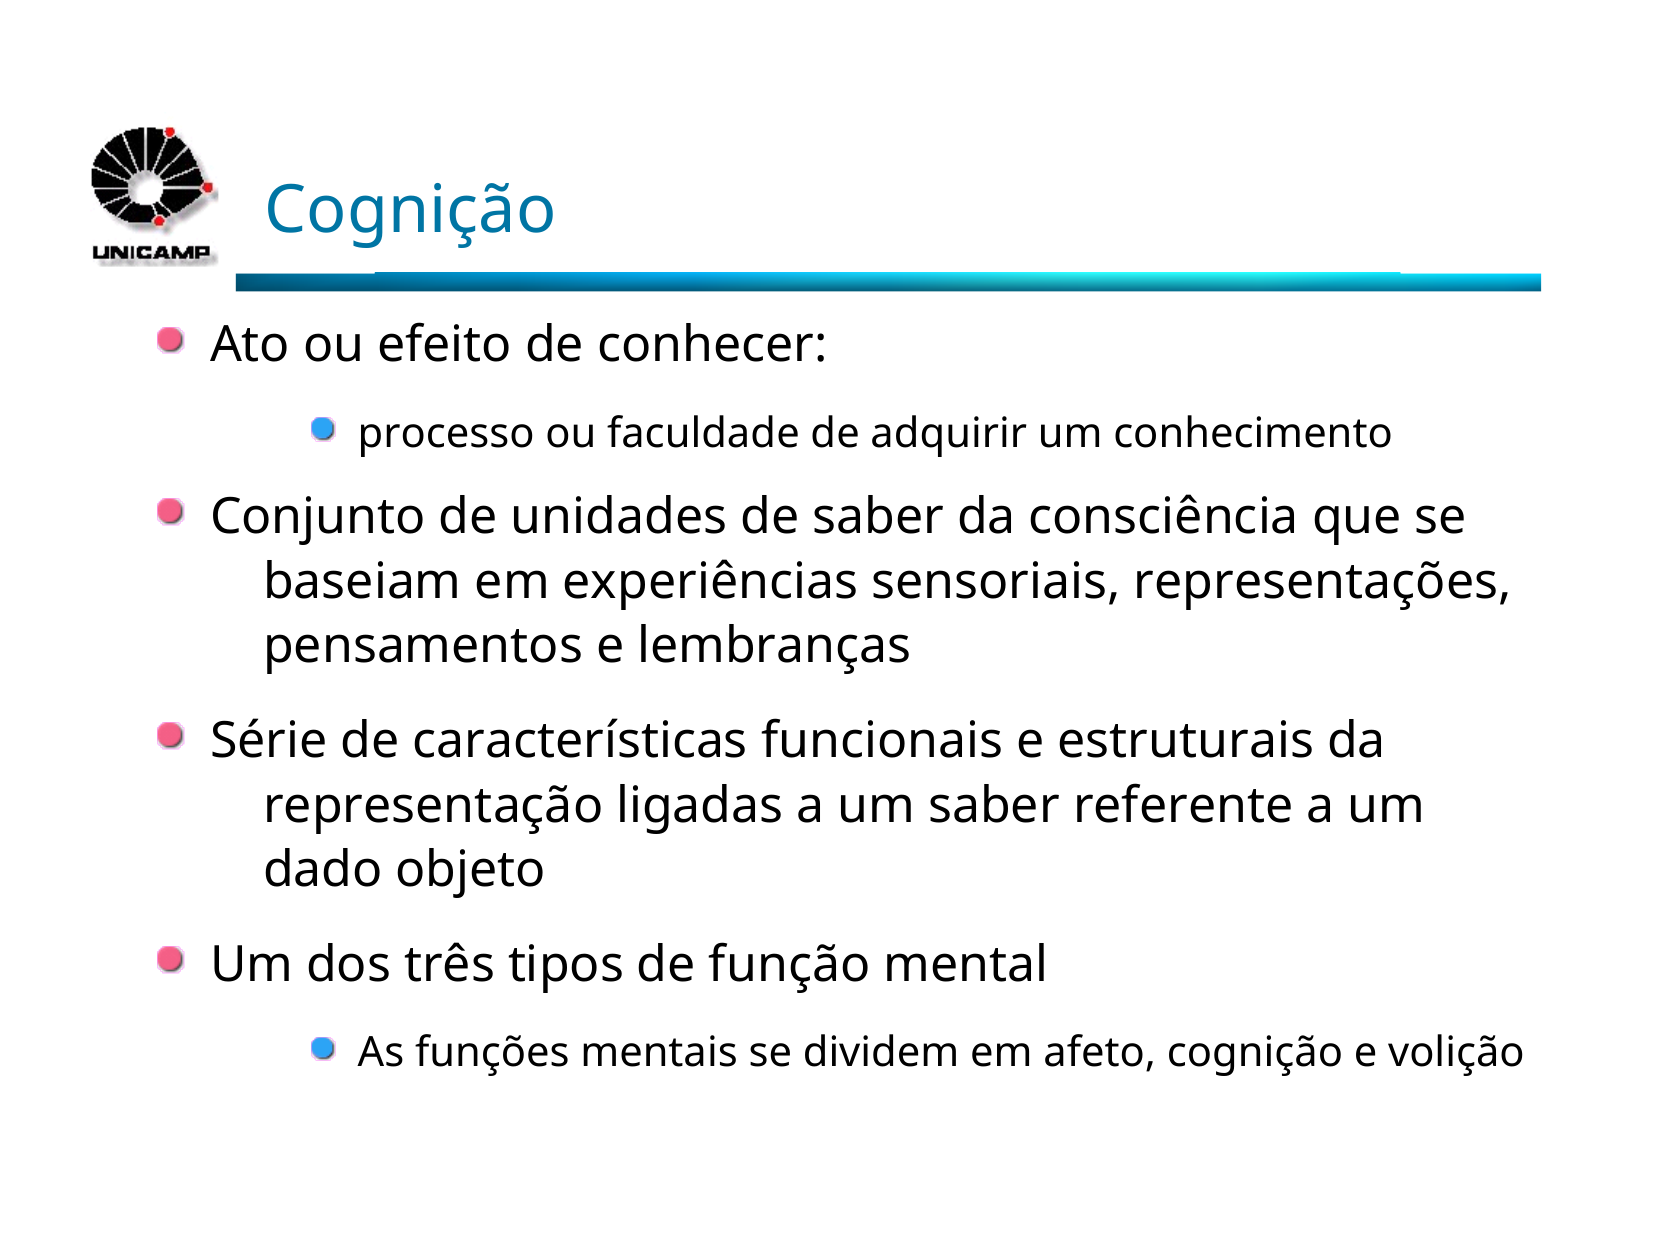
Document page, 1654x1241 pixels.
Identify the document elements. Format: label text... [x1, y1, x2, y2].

title Cognição [264, 35, 1534, 250]
picture [125, 272, 1654, 295]
list Ato ou efeito de conhecer: processo ou faculdade de adquirir um conhecimento Conjunto de unidades de saber da consciência que se baseiam em experiências sensoriais, representações, pensamentos e lembranças Série de características funcionais e estruturais da representação ligadas a um saber referente a um dado objeto Um dos três tipos de função mental As funções mentais se dividem em afeto, cognição e volição [121, 309, 1534, 1182]
